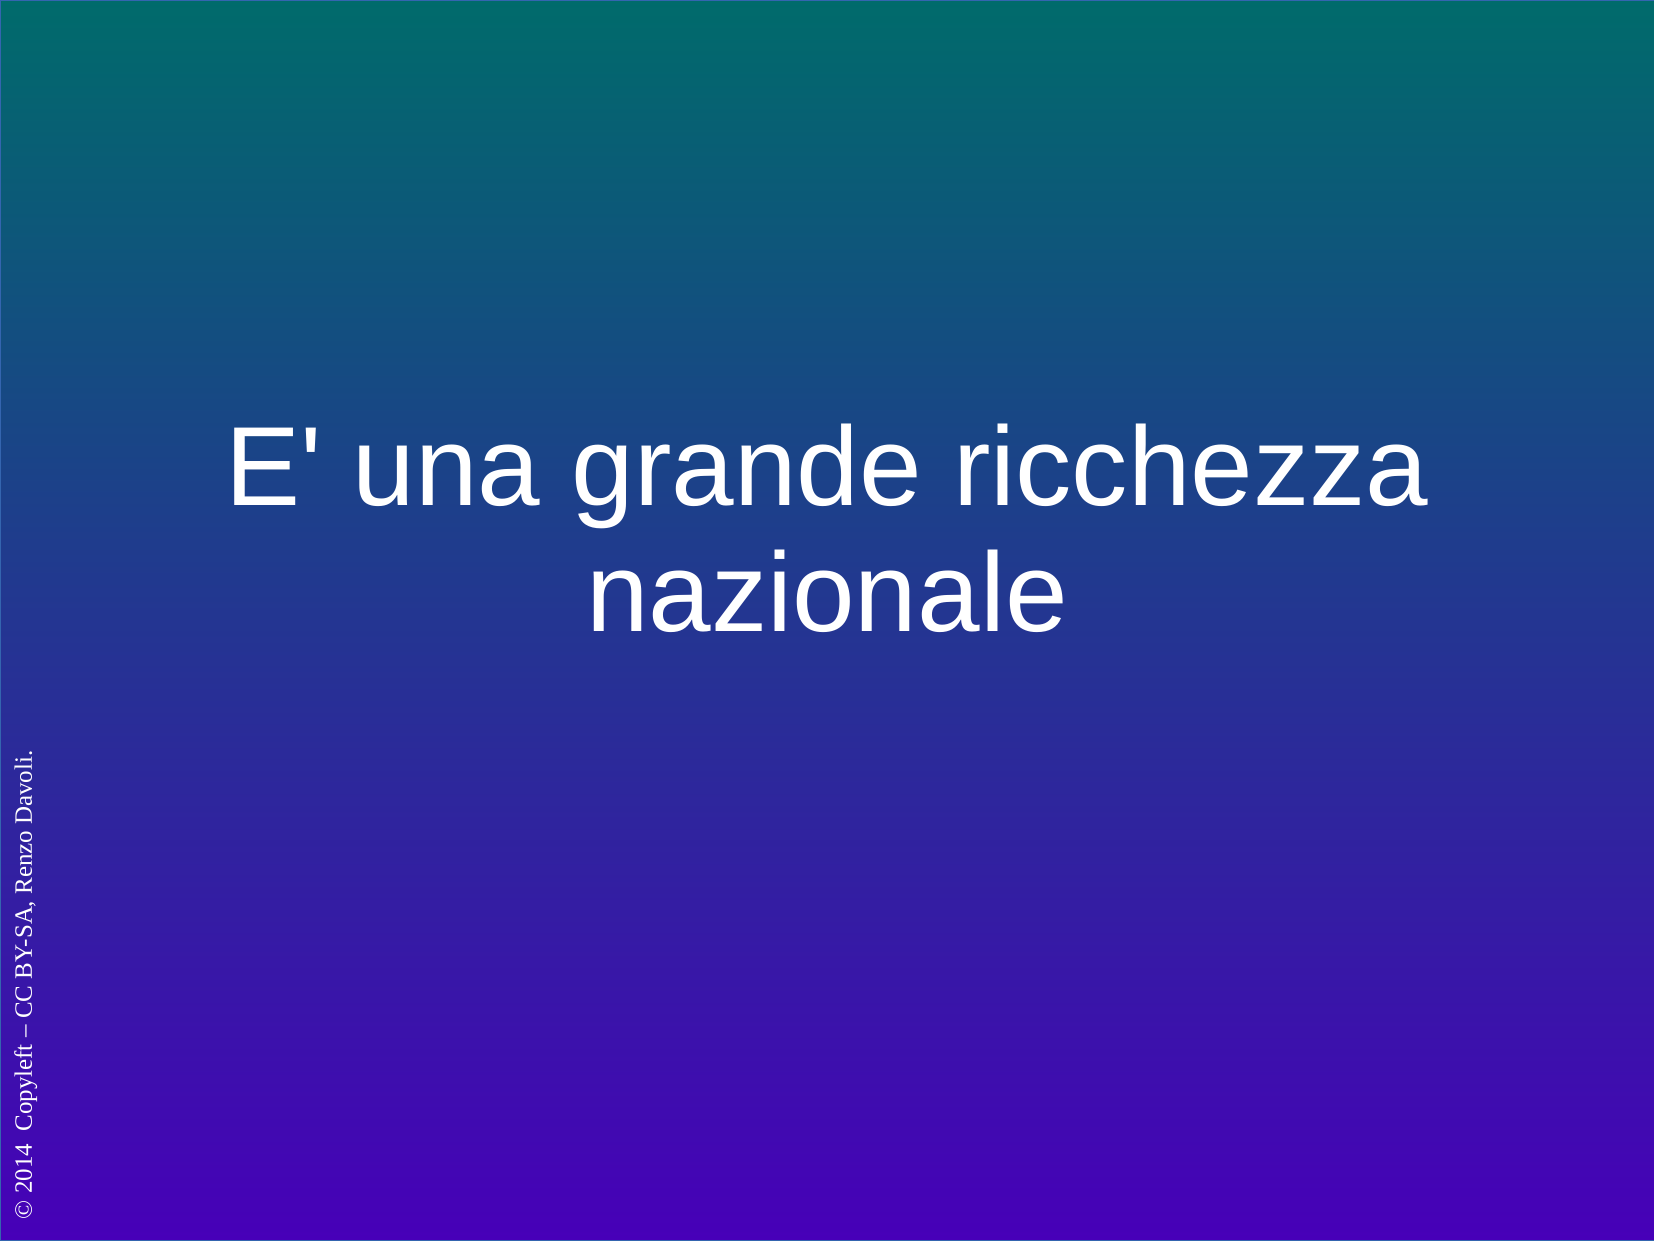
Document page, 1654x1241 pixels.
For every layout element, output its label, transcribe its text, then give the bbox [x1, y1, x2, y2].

subtitle E' una grande ricchezza nazionale [82, 49, 1571, 1010]
